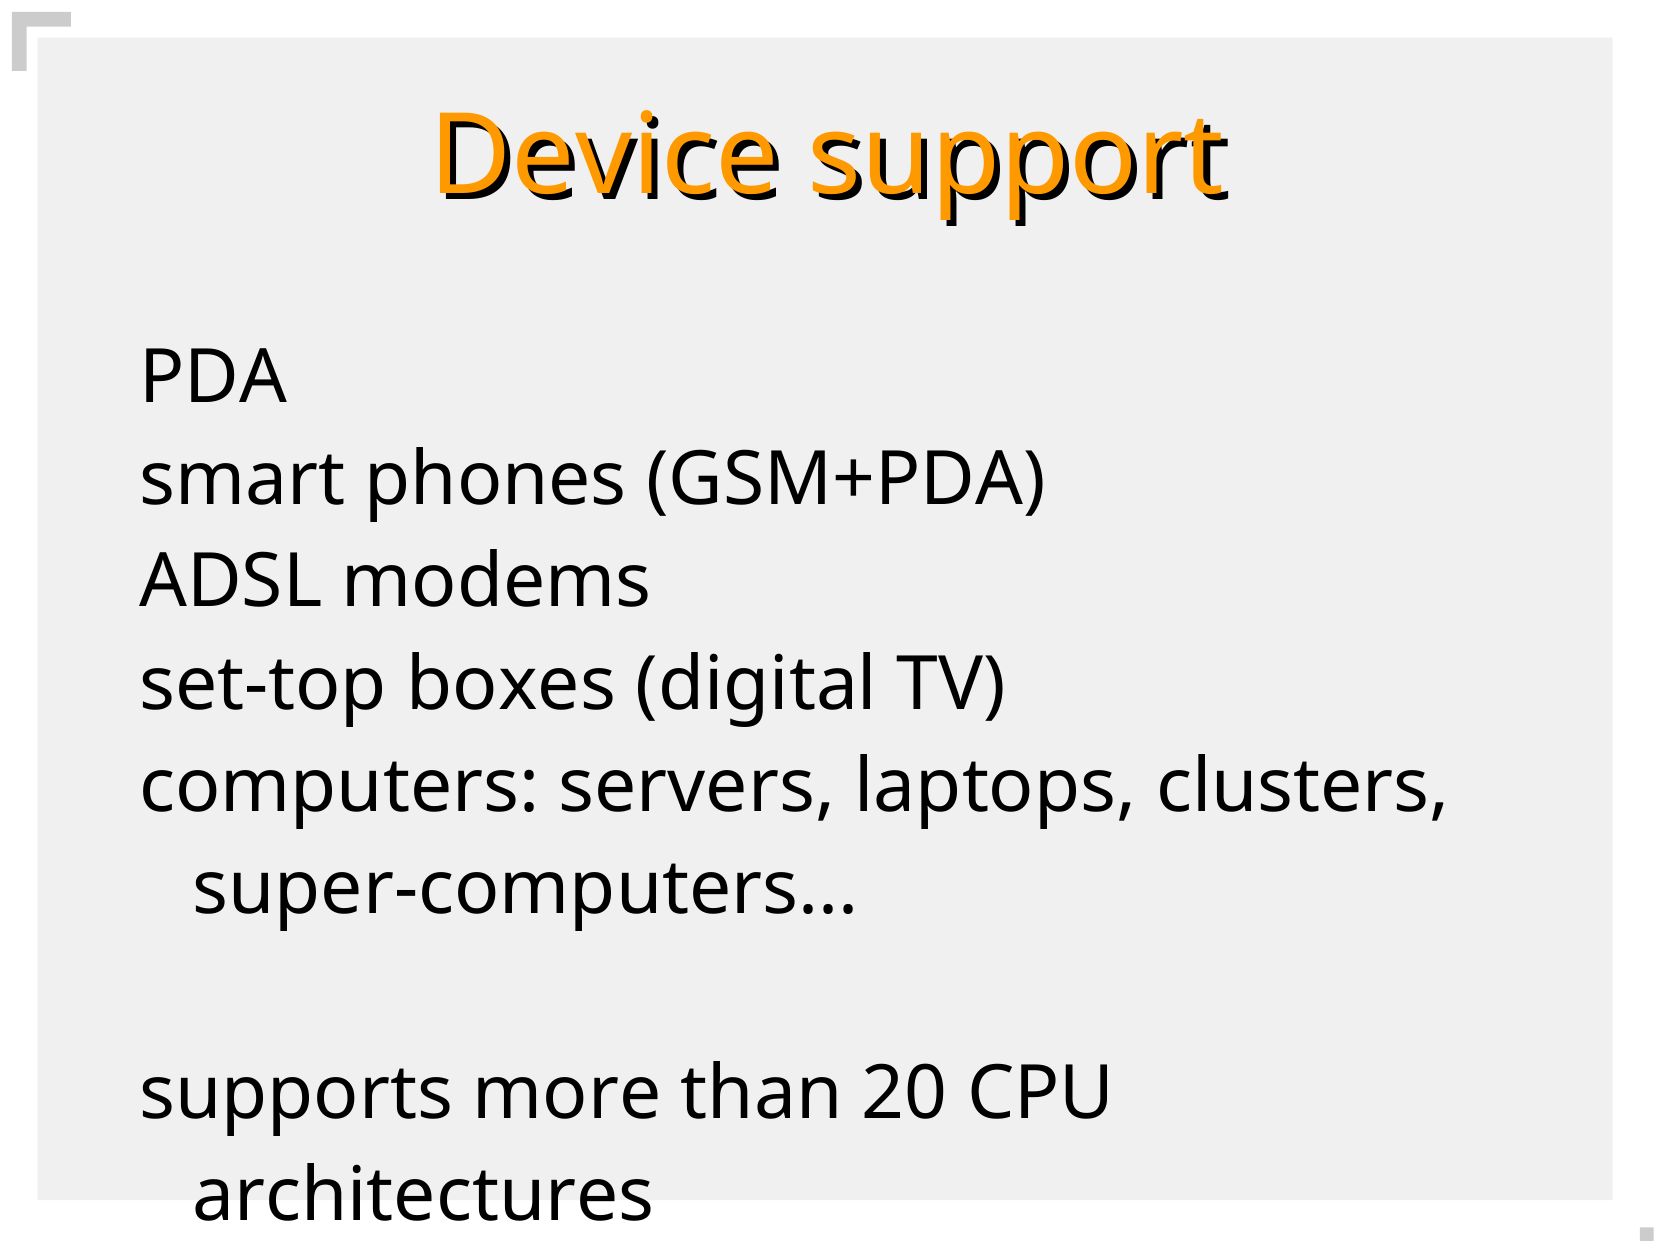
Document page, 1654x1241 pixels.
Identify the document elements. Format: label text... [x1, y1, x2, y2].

list PDA smart phones (GSM+PDA) ADSL modems set-top boxes (digital TV) computers: servers, laptops, clusters, super-computers... supports more than 20 CPU architectures [121, 322, 1561, 1165]
title Device support [121, 46, 1534, 254]
